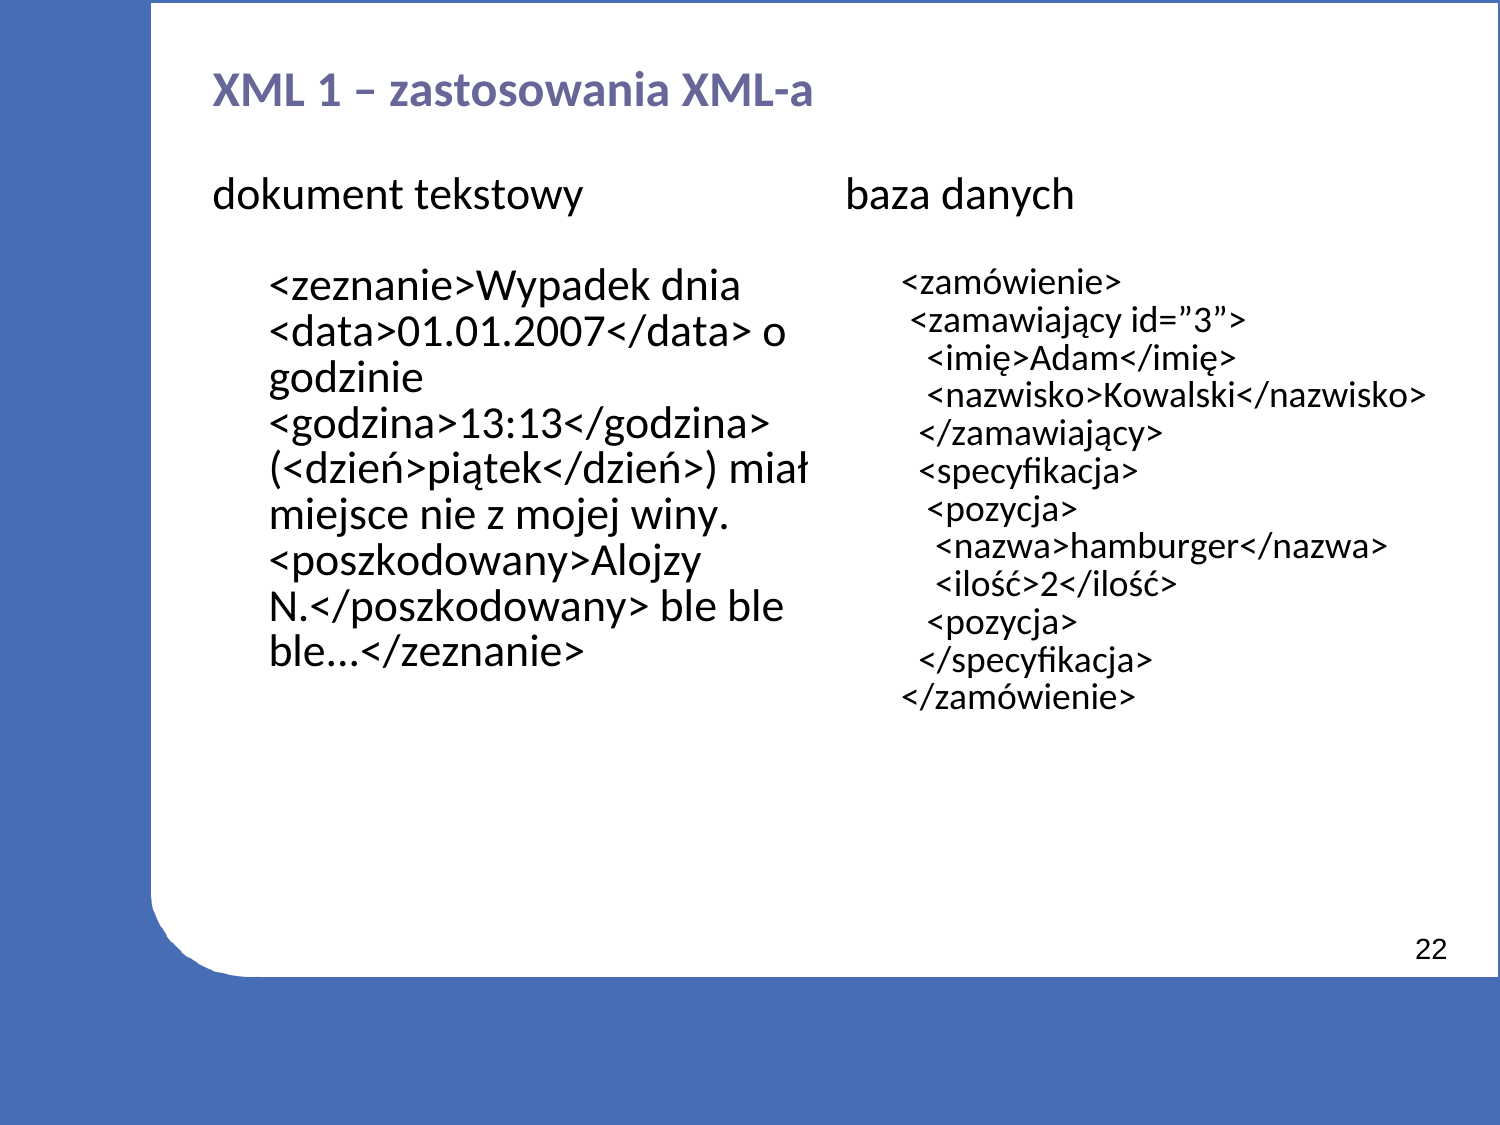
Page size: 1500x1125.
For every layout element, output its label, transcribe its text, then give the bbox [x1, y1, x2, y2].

list dokument tekstowy <zeznanie>Wypadek dnia <data>01.01.2007</data> o godzinie <godzina>13:13</godzina> (<dzień>piątek</dzień>) miał miejsce nie z mojej winy. <poszkodowany>Alojzy N.</poszkodowany> ble ble ble...</zeznanie> [212, 174, 815, 911]
title XML 1 – zastosowania XML-a [212, 24, 1447, 164]
list baza danych <zamówienie> <zamawiający id=”3”> <imię>Adam</imię> <nazwisko>Kowalski</nazwisko> </zamawiający> <specyfikacja> <pozycja> <nazwa>hamburger</nazwa> <ilość>2</ilość> <pozycja> </specyfikacja> </zamówienie> [845, 174, 1448, 911]
picture [0, 0, 1500, 1125]
